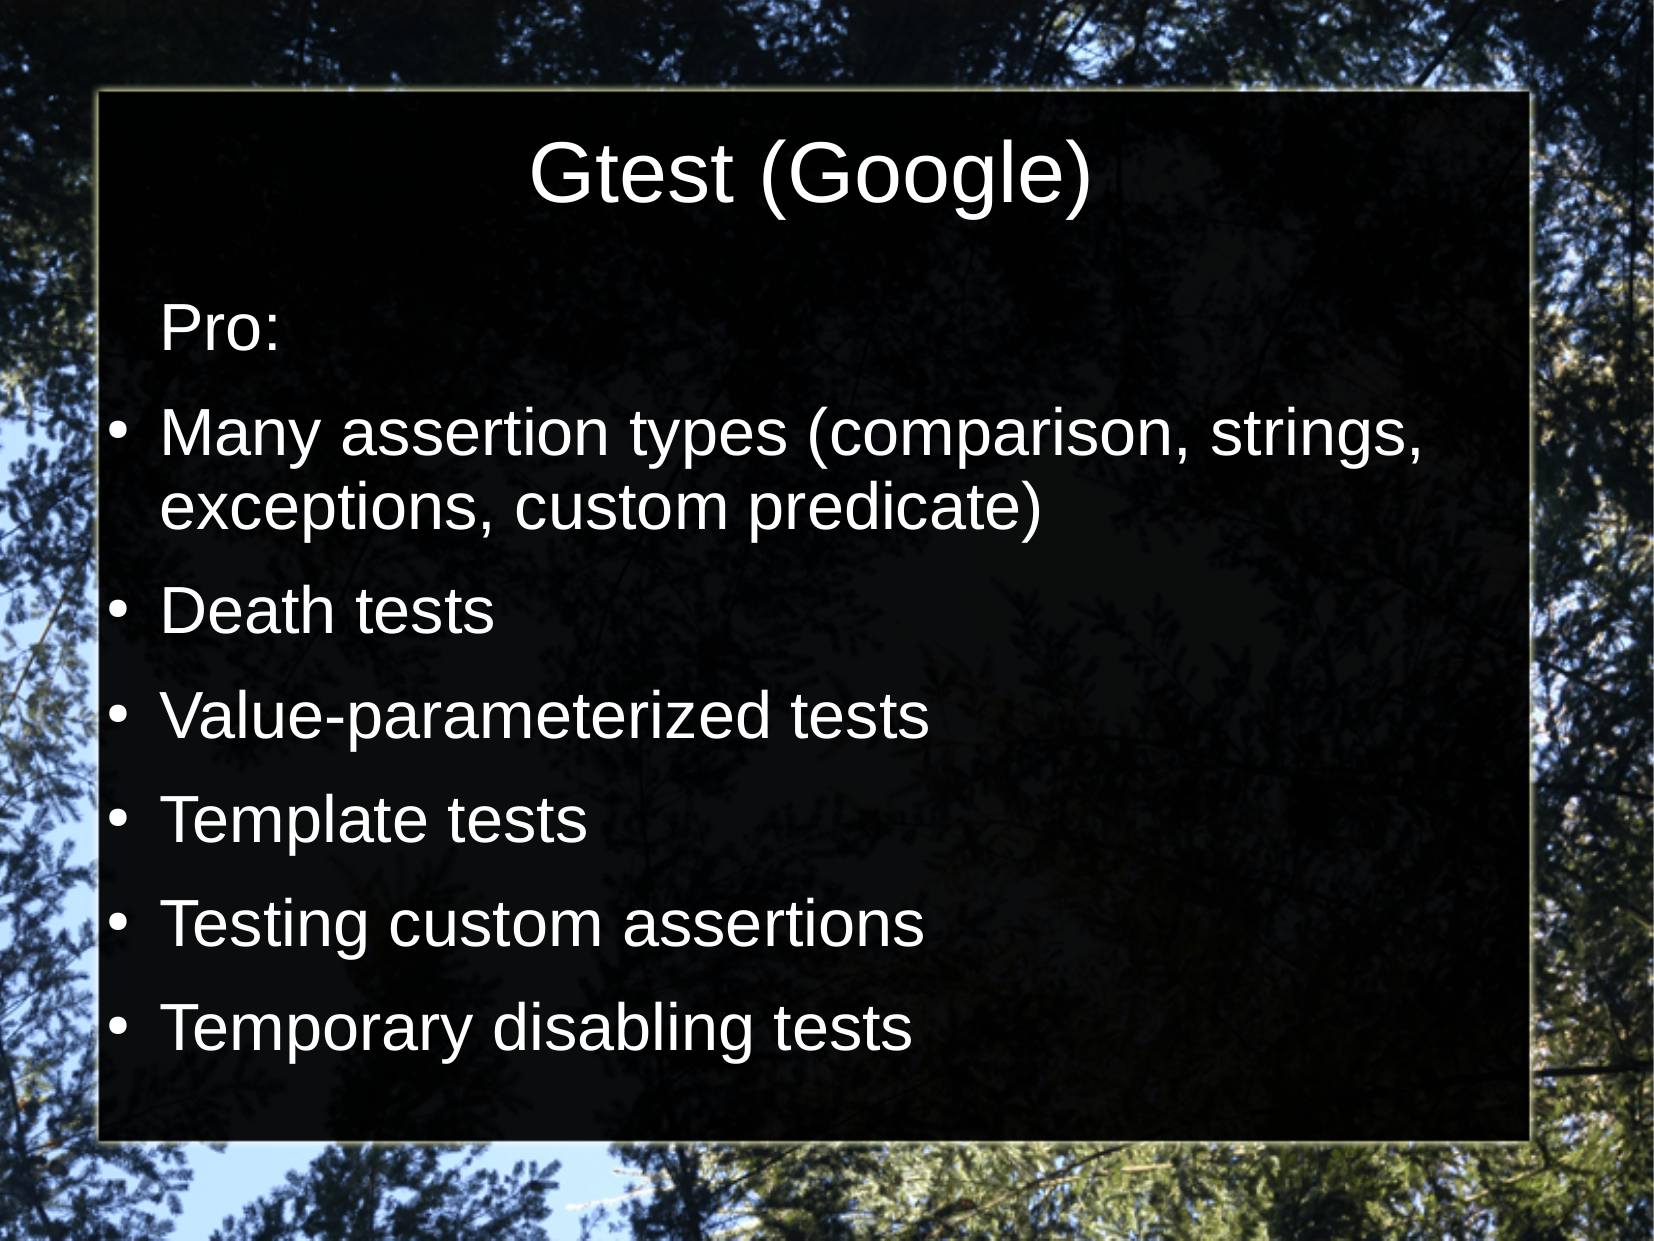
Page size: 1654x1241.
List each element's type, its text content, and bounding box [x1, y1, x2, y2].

title Gtest (Google) [88, 88, 1536, 257]
picture [0, 0, 1654, 1241]
list Pro: Many assertion types (comparison, strings, exceptions, custom predicate) Death tests Value-parameterized tests Template tests Testing custom assertions Temporary disabling tests [88, 290, 1536, 1109]
